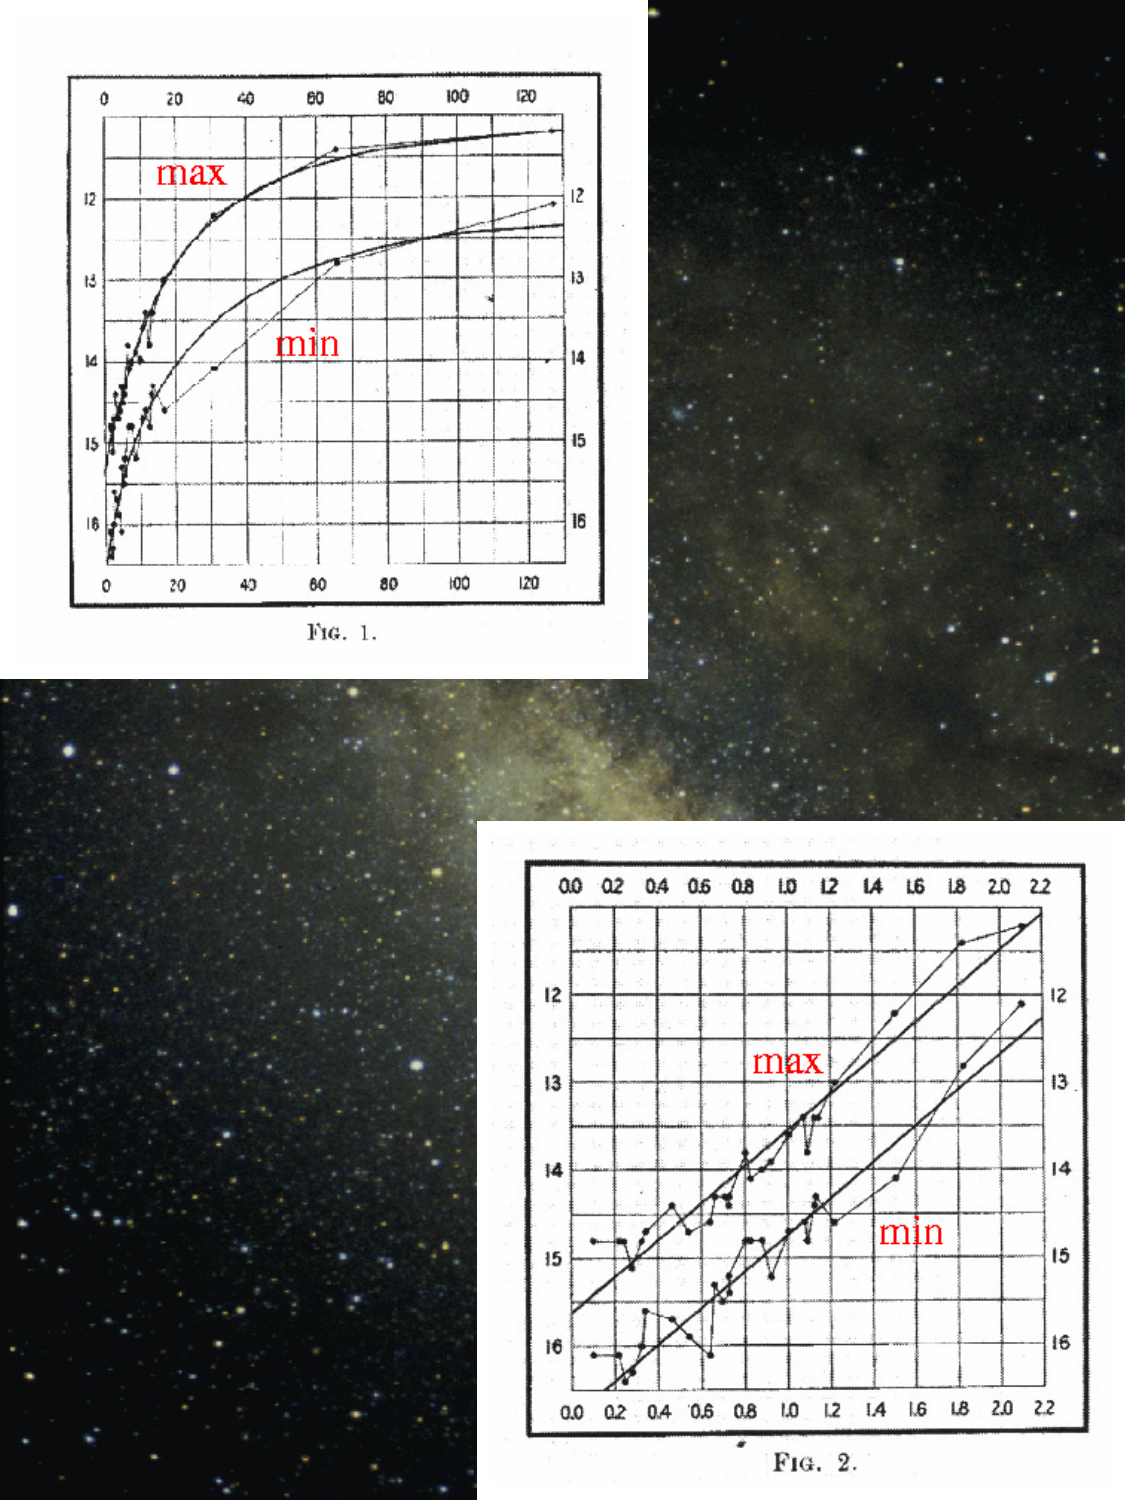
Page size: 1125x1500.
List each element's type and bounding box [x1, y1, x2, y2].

picture [0, 0, 648, 679]
picture [477, 821, 1125, 1500]
